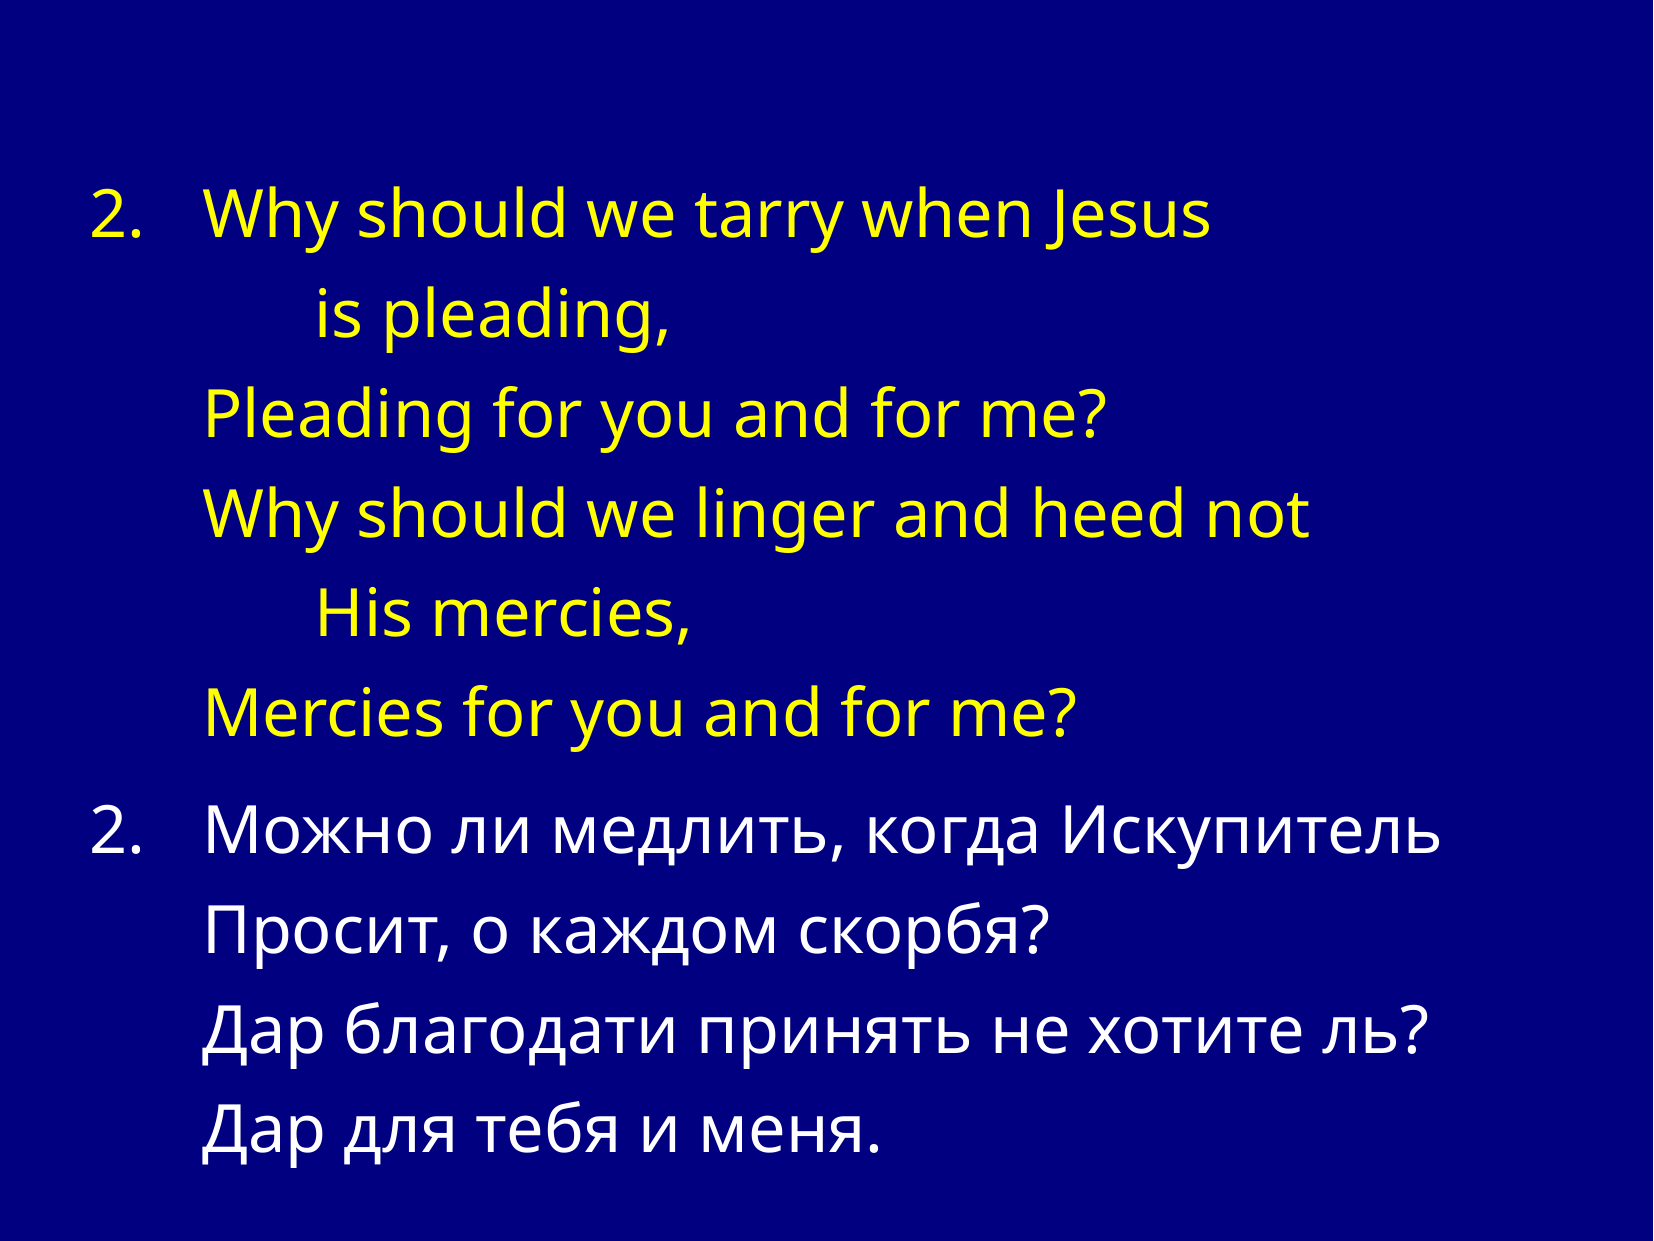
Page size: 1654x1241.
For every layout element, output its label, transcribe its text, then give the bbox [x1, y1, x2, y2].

text_box 2. Why should we tarry when Jesus is pleading, Pleading for you and for me? Why should we linger and heed not His mercies, Mercies for you and for me? [75, 150, 1576, 675]
text_box 2. Можно ли медлить, когда Искупитель Просит, о каждом скорбя? Дар благодати принять не хотите ль? Дар для тебя и меня. [75, 675, 1576, 1163]
